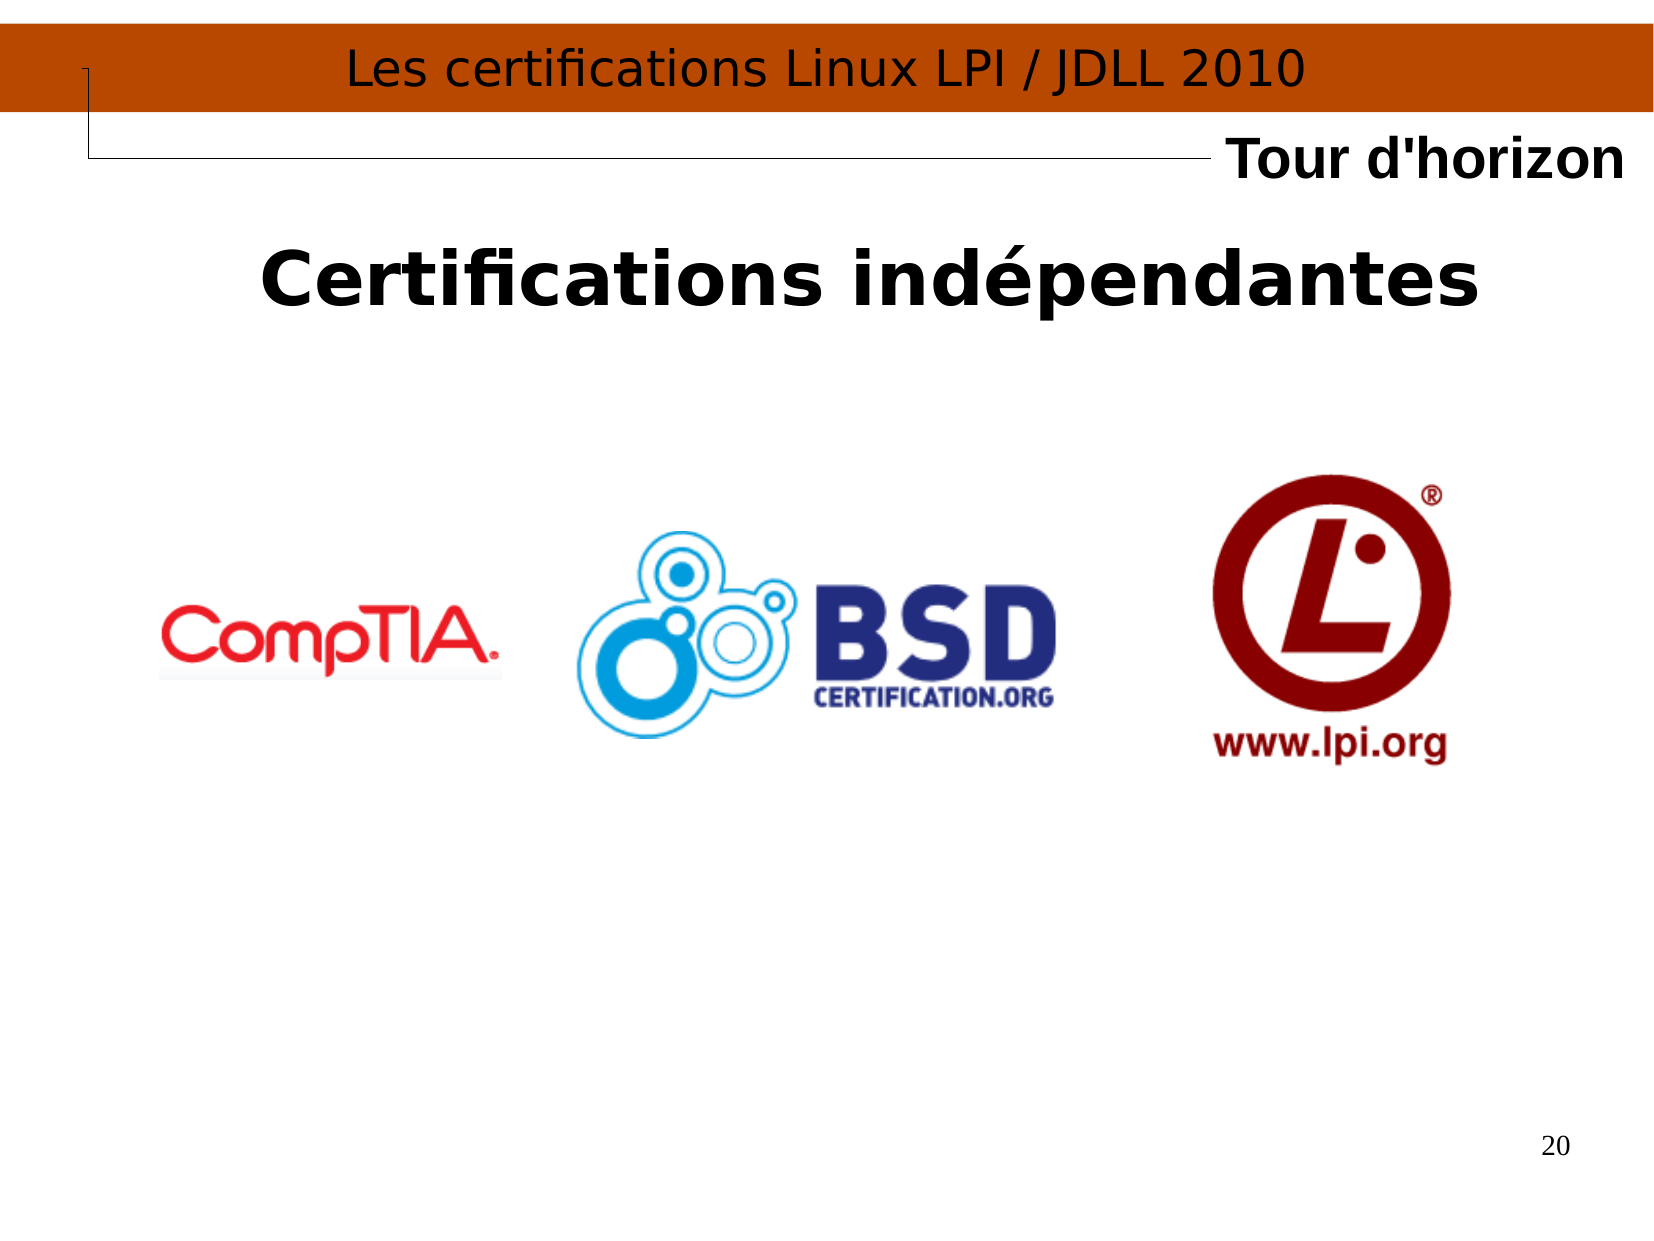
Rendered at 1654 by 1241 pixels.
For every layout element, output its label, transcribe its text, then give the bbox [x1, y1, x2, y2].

picture [159, 599, 502, 680]
list Certifications indépendantes [91, 236, 1580, 1047]
picture [557, 531, 1097, 739]
text_box [0, 23, 1654, 113]
text_box Tour d'horizon [1210, 118, 1654, 198]
picture [1210, 472, 1461, 771]
title Les certifications Linux LPI / JDLL 2010 [82, 39, 1571, 99]
